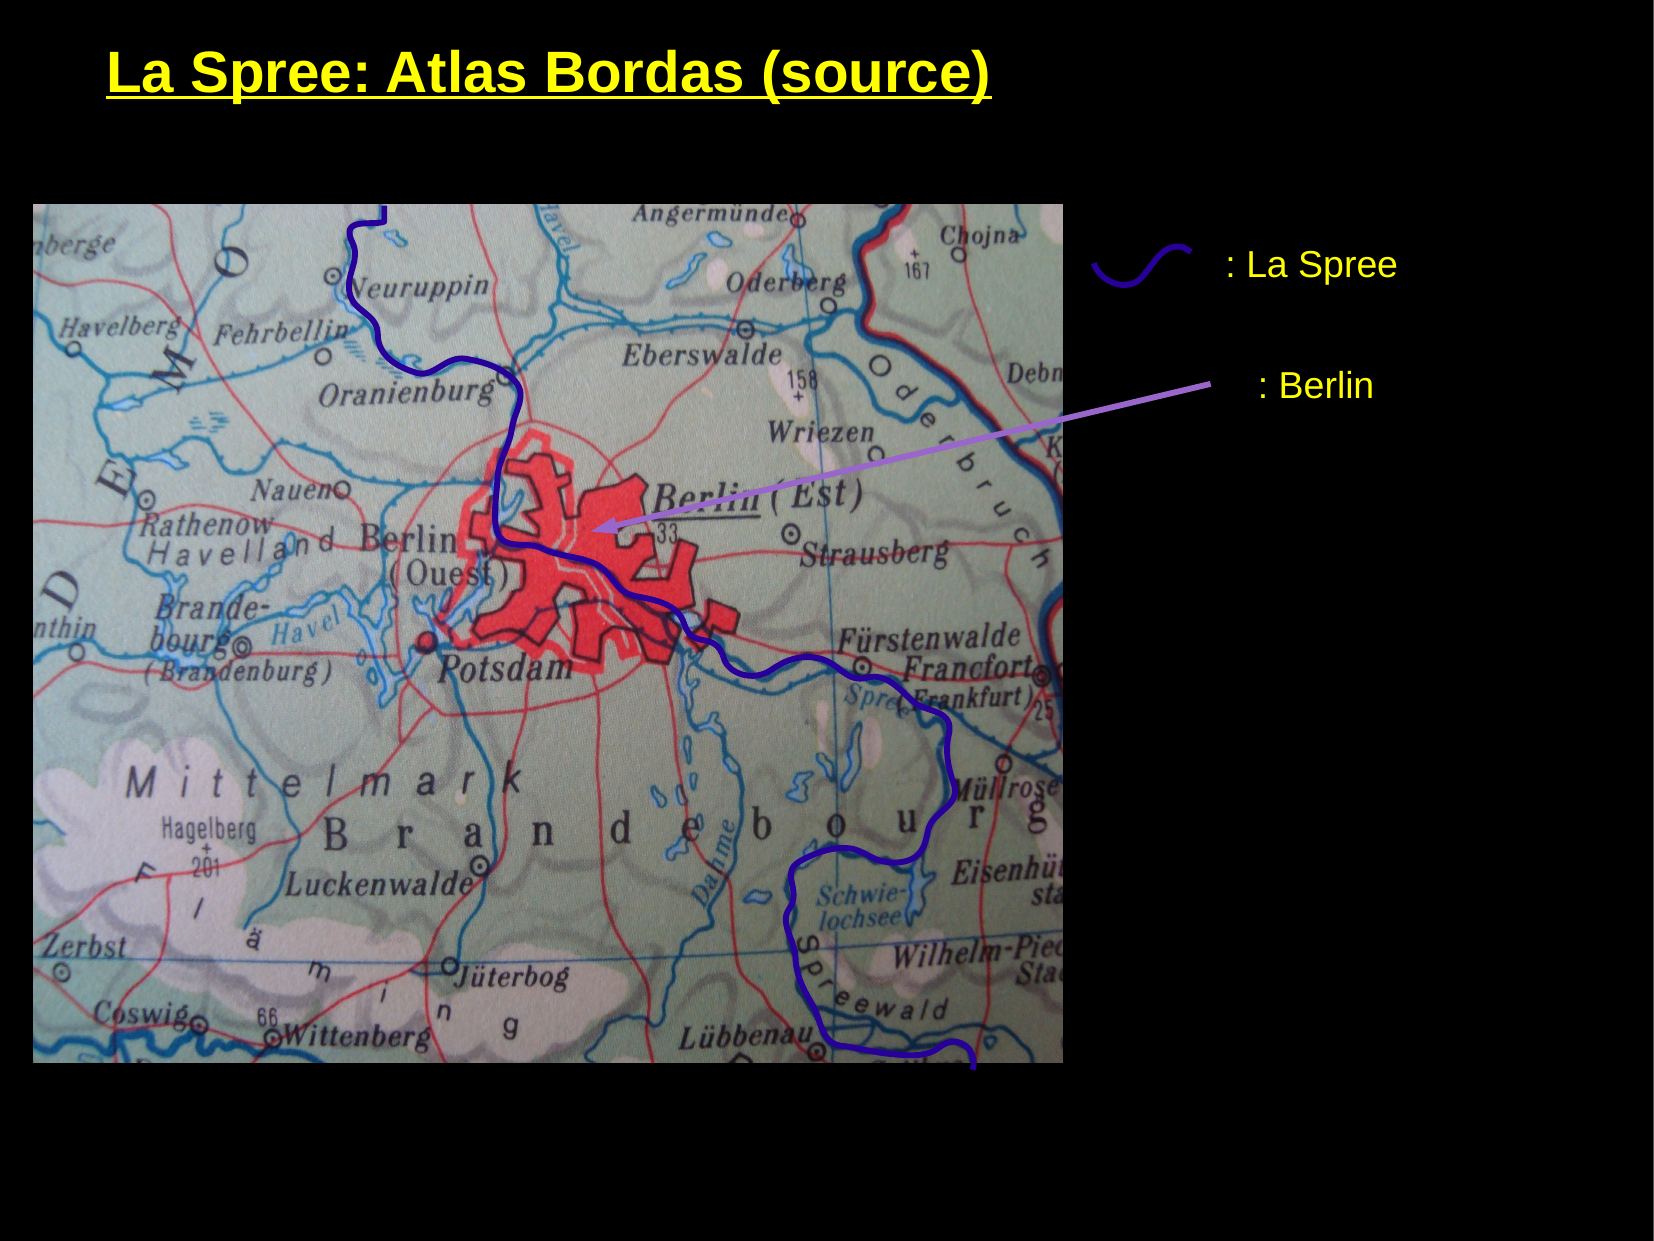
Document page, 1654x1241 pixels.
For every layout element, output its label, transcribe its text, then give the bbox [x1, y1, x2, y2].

picture [0, 0, 1654, 1241]
text_box : La Spree [1210, 236, 1506, 294]
text_box La Spree: Atlas Bordas (source) [88, 29, 1329, 117]
text_box : Berlin [1240, 354, 1477, 418]
